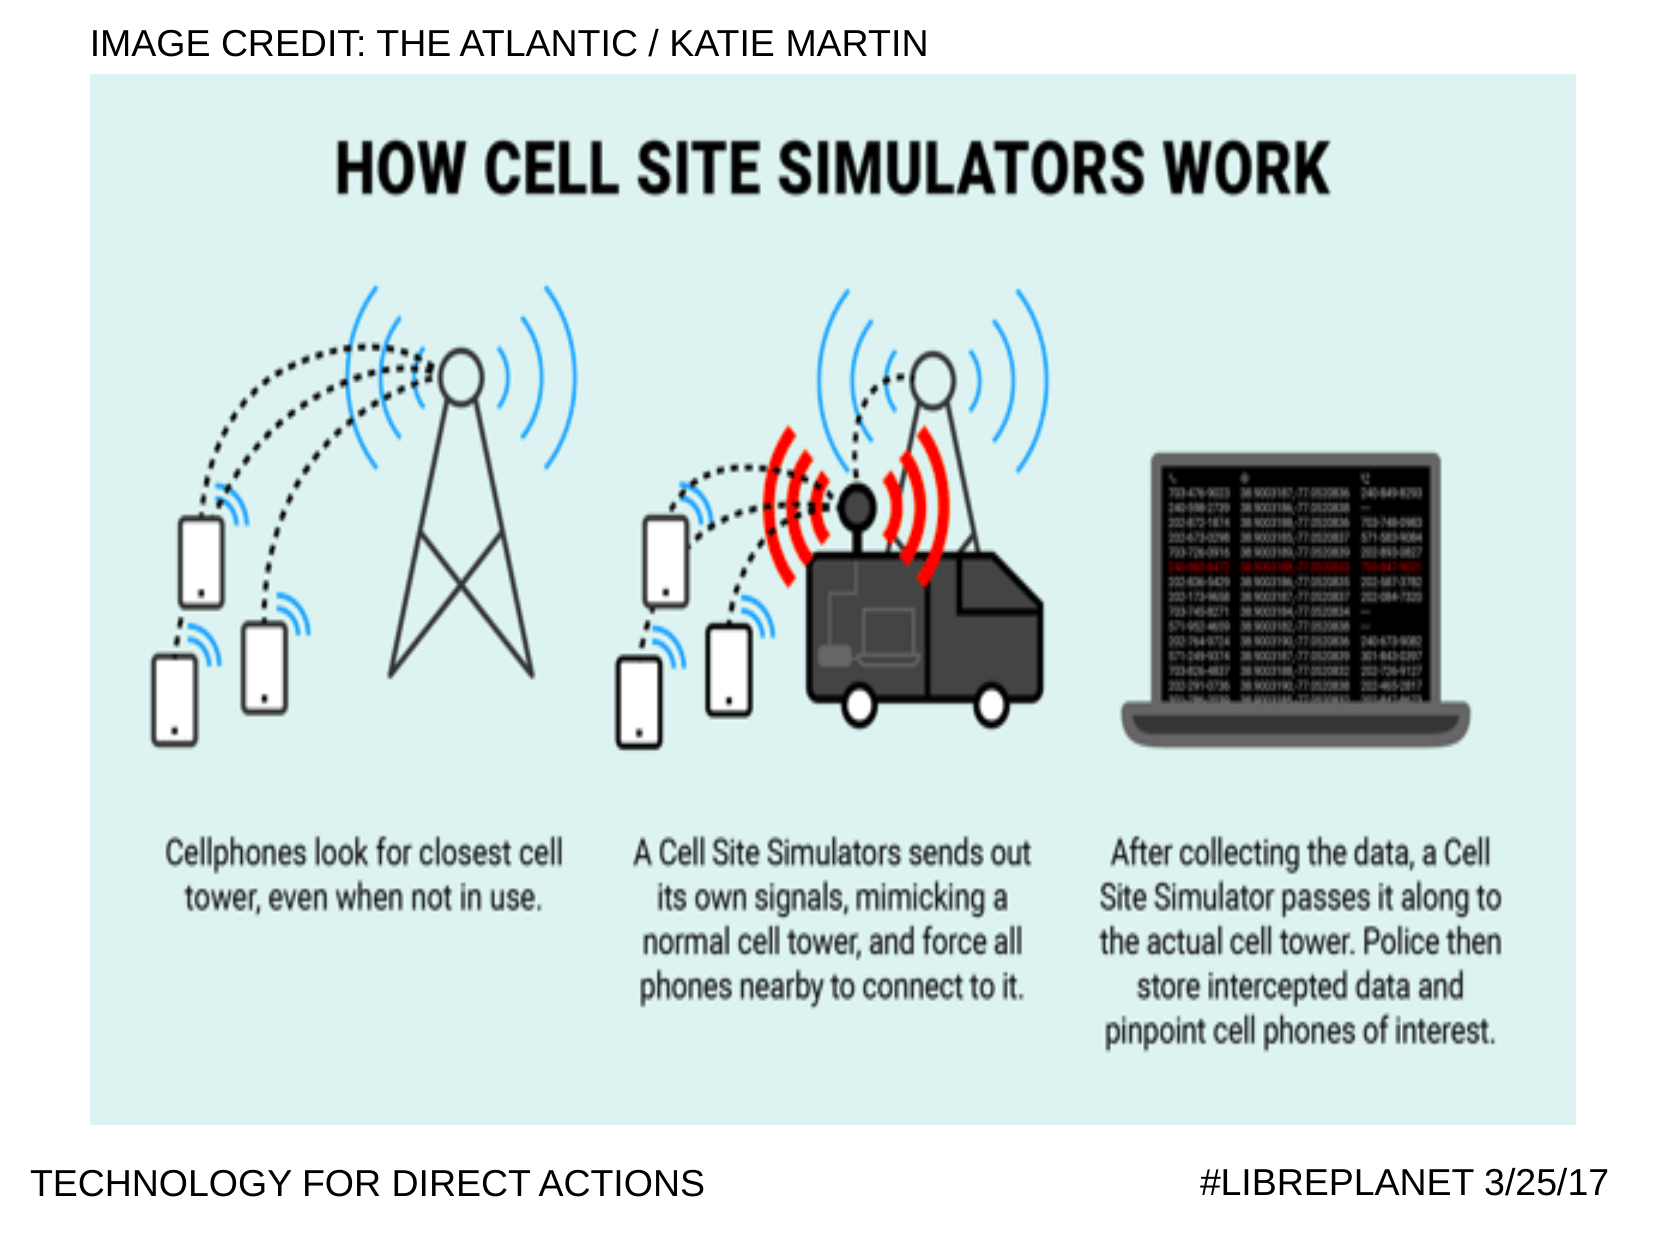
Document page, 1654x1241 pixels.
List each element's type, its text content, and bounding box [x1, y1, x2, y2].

subtitle #LIBREPLANET 3/25/17 [1200, 1150, 1628, 1216]
picture [90, 74, 1576, 1126]
title TECHNOLOGY FOR DIRECT ACTIONS [30, 1140, 736, 1228]
text_box IMAGE CREDIT: THE ATLANTIC / KATIE MARTIN [75, 15, 961, 114]
